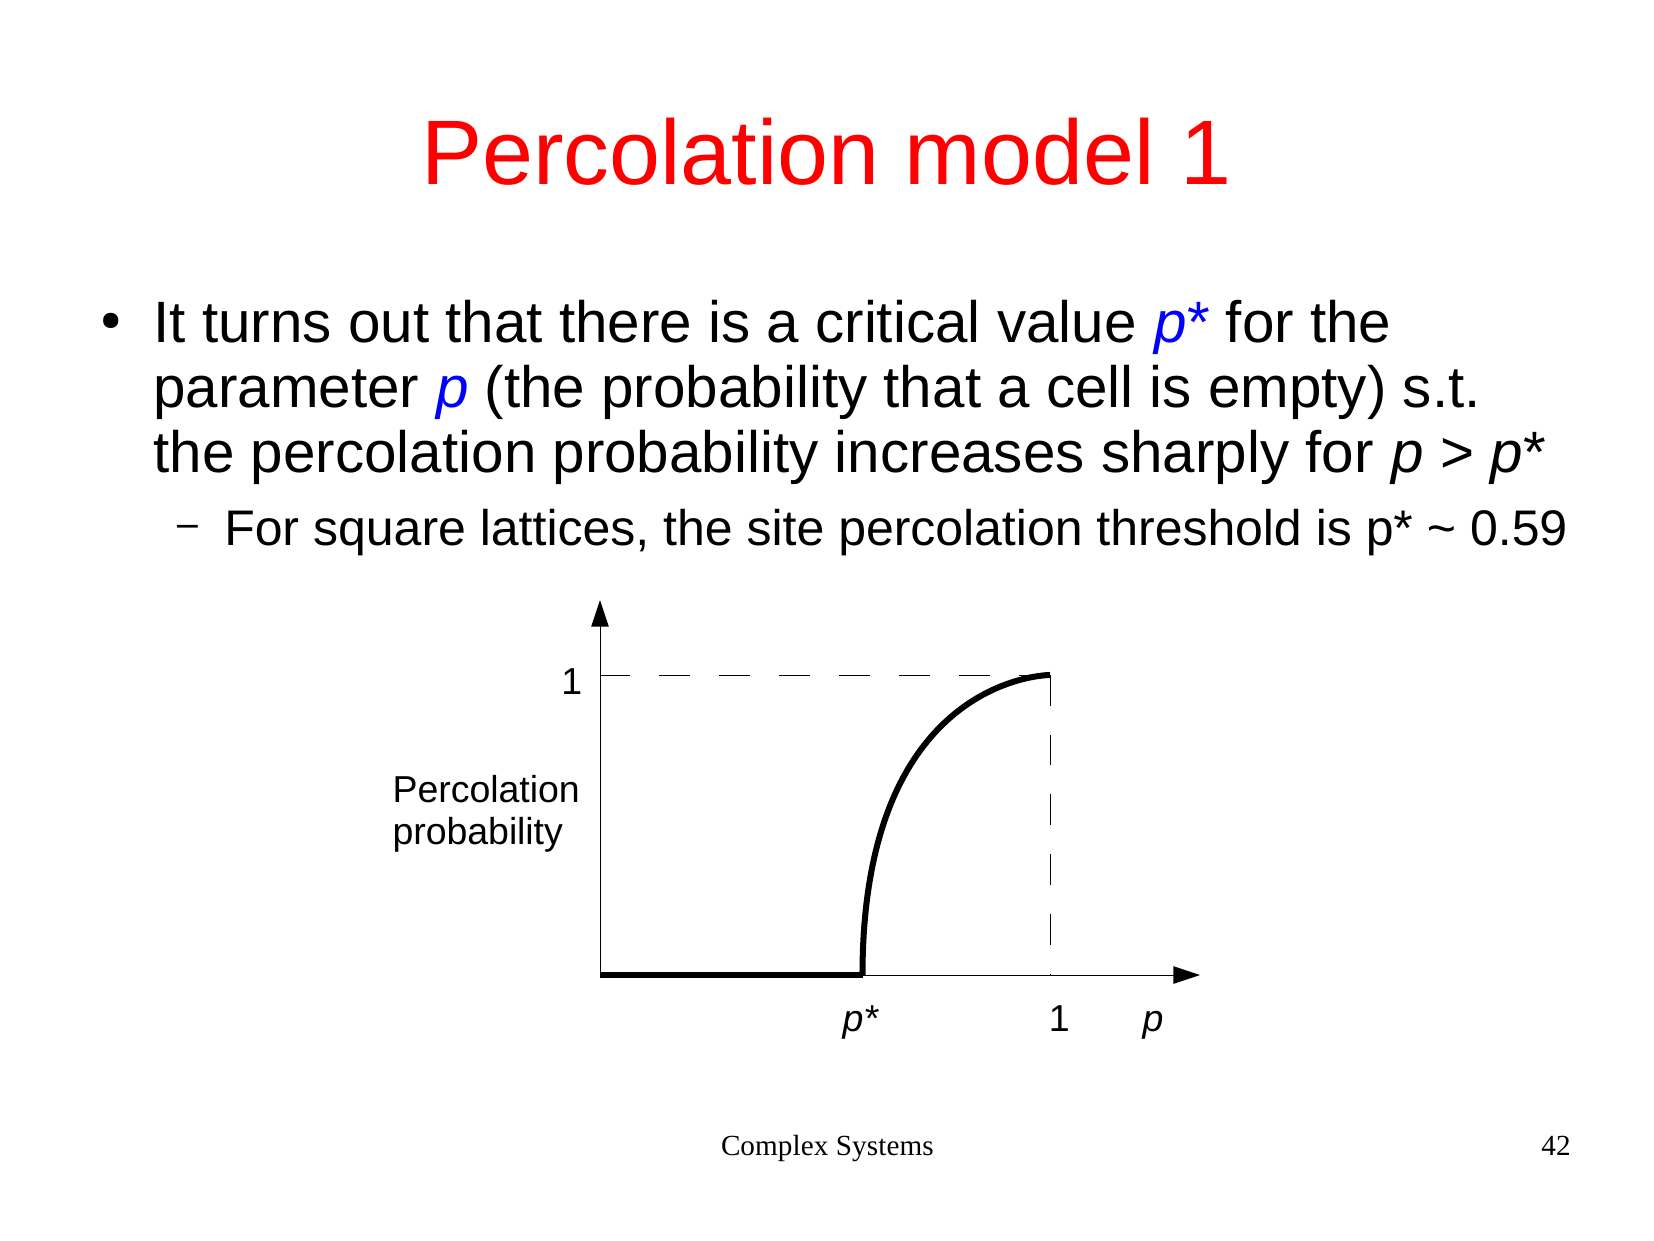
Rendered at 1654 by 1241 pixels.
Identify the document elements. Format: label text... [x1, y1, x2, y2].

text_box p [1125, 987, 1182, 1051]
text_box Percolation probability [375, 757, 598, 863]
text_box p* [825, 987, 896, 1051]
text_box 1 [1031, 987, 1088, 1051]
text_box 1 [543, 649, 601, 713]
title Percolation model 1 [82, 49, 1571, 257]
list It turns out that there is a critical value p* for the parameter p (the probability that a cell is empty) s.t. the percolation probability increases sharply for p > p* For square lattices, the site percolation threshold is p* ~ 0.59 [82, 290, 1571, 1109]
